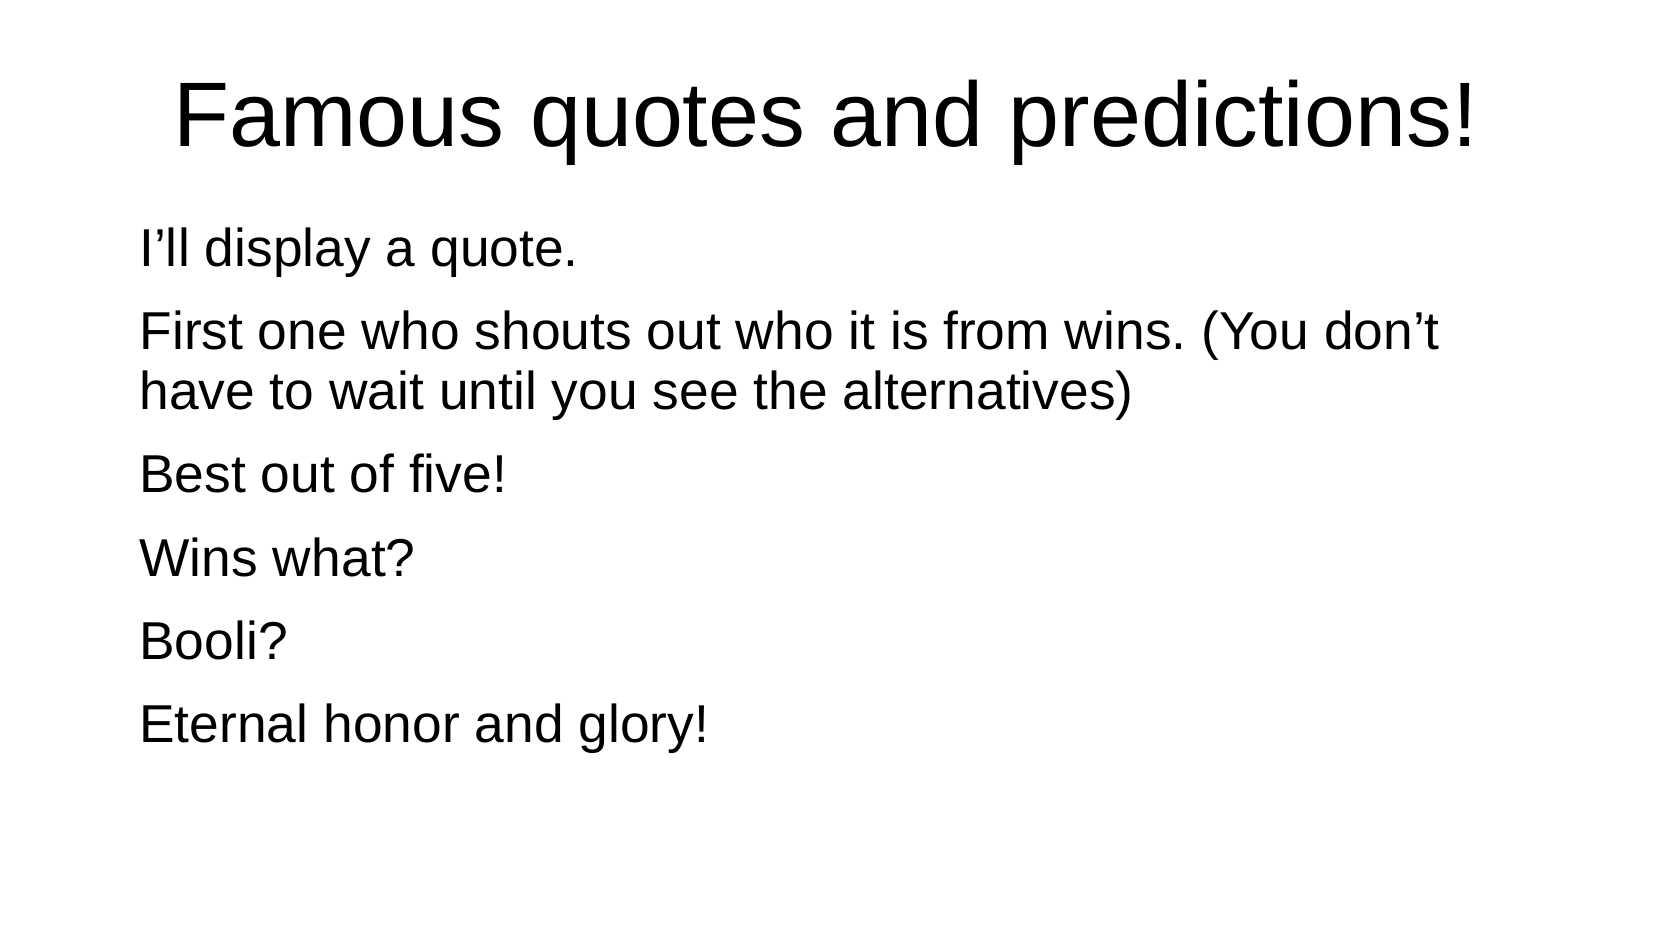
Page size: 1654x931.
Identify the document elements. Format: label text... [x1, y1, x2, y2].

title Famous quotes and predictions! [82, 37, 1571, 193]
list I’ll display a quote. First one who shouts out who it is from wins. (You don’t have to wait until you see the alternatives) Best out of five! Wins what? Booli? Eternal honor and glory! [82, 217, 1571, 758]
